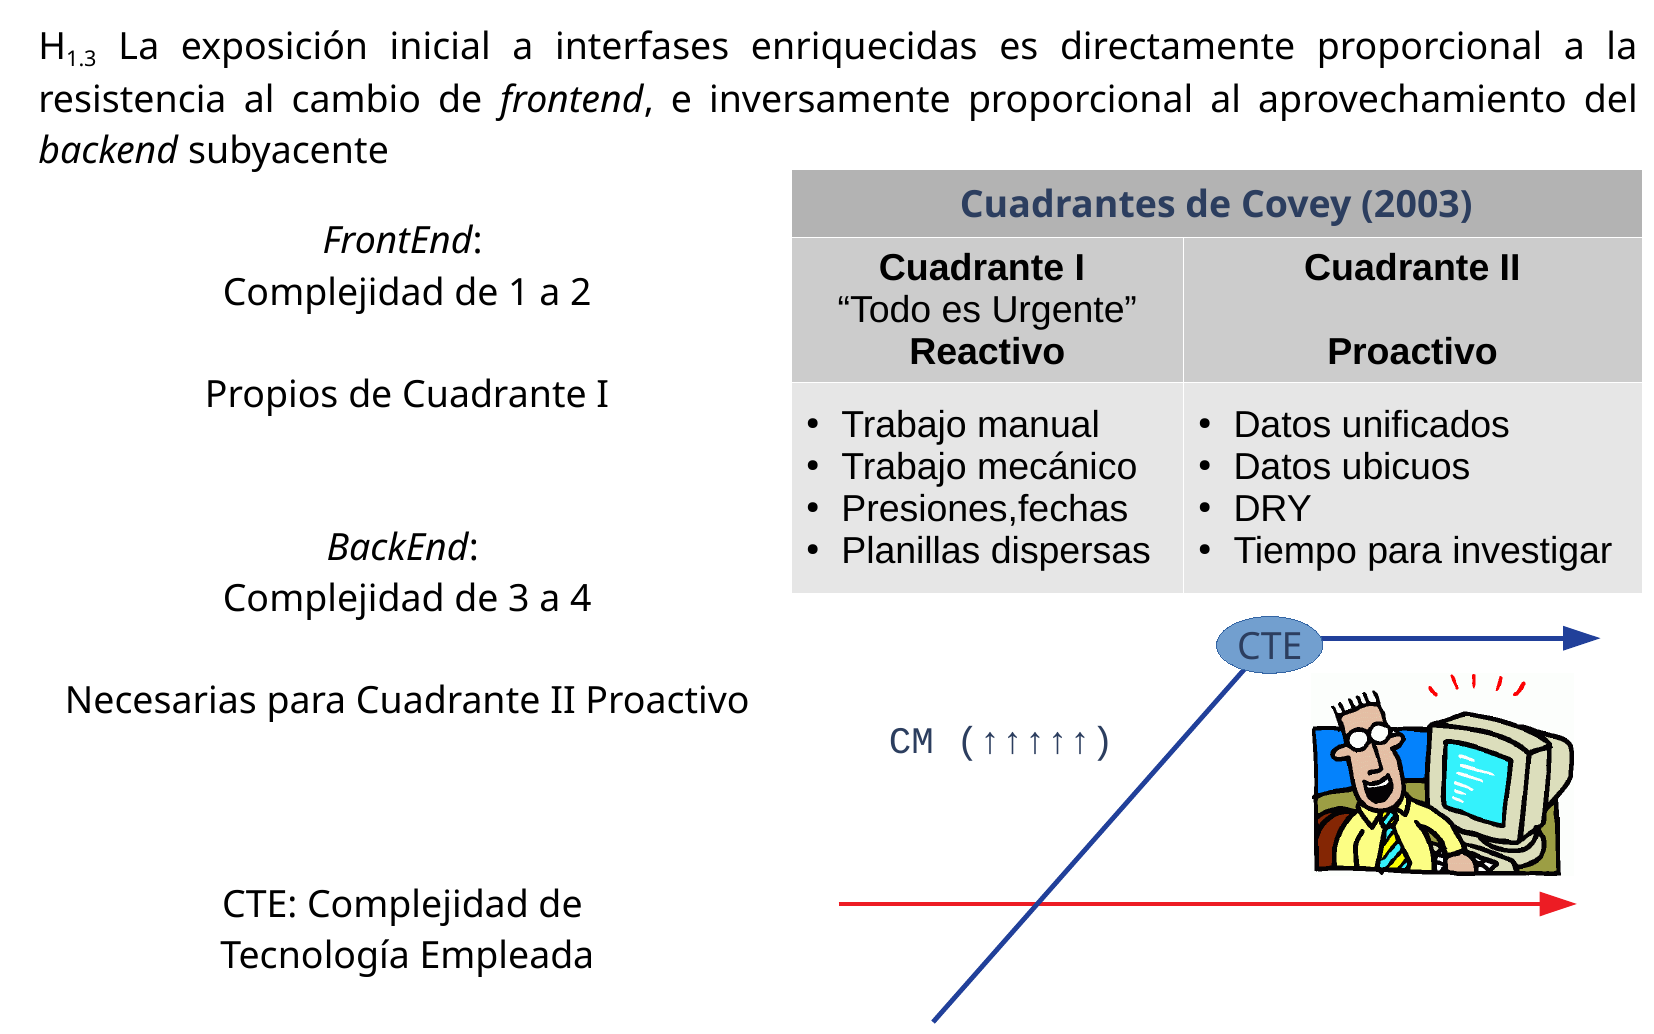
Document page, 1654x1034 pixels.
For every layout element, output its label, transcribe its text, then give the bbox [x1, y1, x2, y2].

table_header Cuadrantes de Covey (2003) [792, 170, 1642, 237]
table_cell Cuadrante I “Todo es Urgente” Reactivo [792, 238, 1183, 382]
table_cell Cuadrante II Proactivo [1184, 238, 1642, 382]
table_cell Trabajo manual Trabajo mecánico Presiones,fechas Planillas dispersas [792, 383, 1183, 593]
picture [1311, 673, 1574, 876]
text_box CM (↑↑↑↑↑) [874, 714, 1276, 786]
text_box FrontEnd: Complejidad de 1 a 2 Propios de Cuadrante I BackEnd: Complejidad de 3 a 4 Necesarias para Cuadrante II Proactivo CTE: Complejidad de Tecnología Empleada CTE medido: 2,3 [0, 206, 827, 1034]
table_cell Datos unificados Datos ubicuos DRY Tiempo para investigar [1184, 383, 1642, 593]
text_box CTE [1216, 616, 1323, 674]
text_box H1.3 La exposición inicial a interfases enriquecidas es directamente proporcional a la resistencia al cambio de frontend, e inversamente proporcional al aprovechamiento del backend subyacente [23, 11, 1654, 1015]
